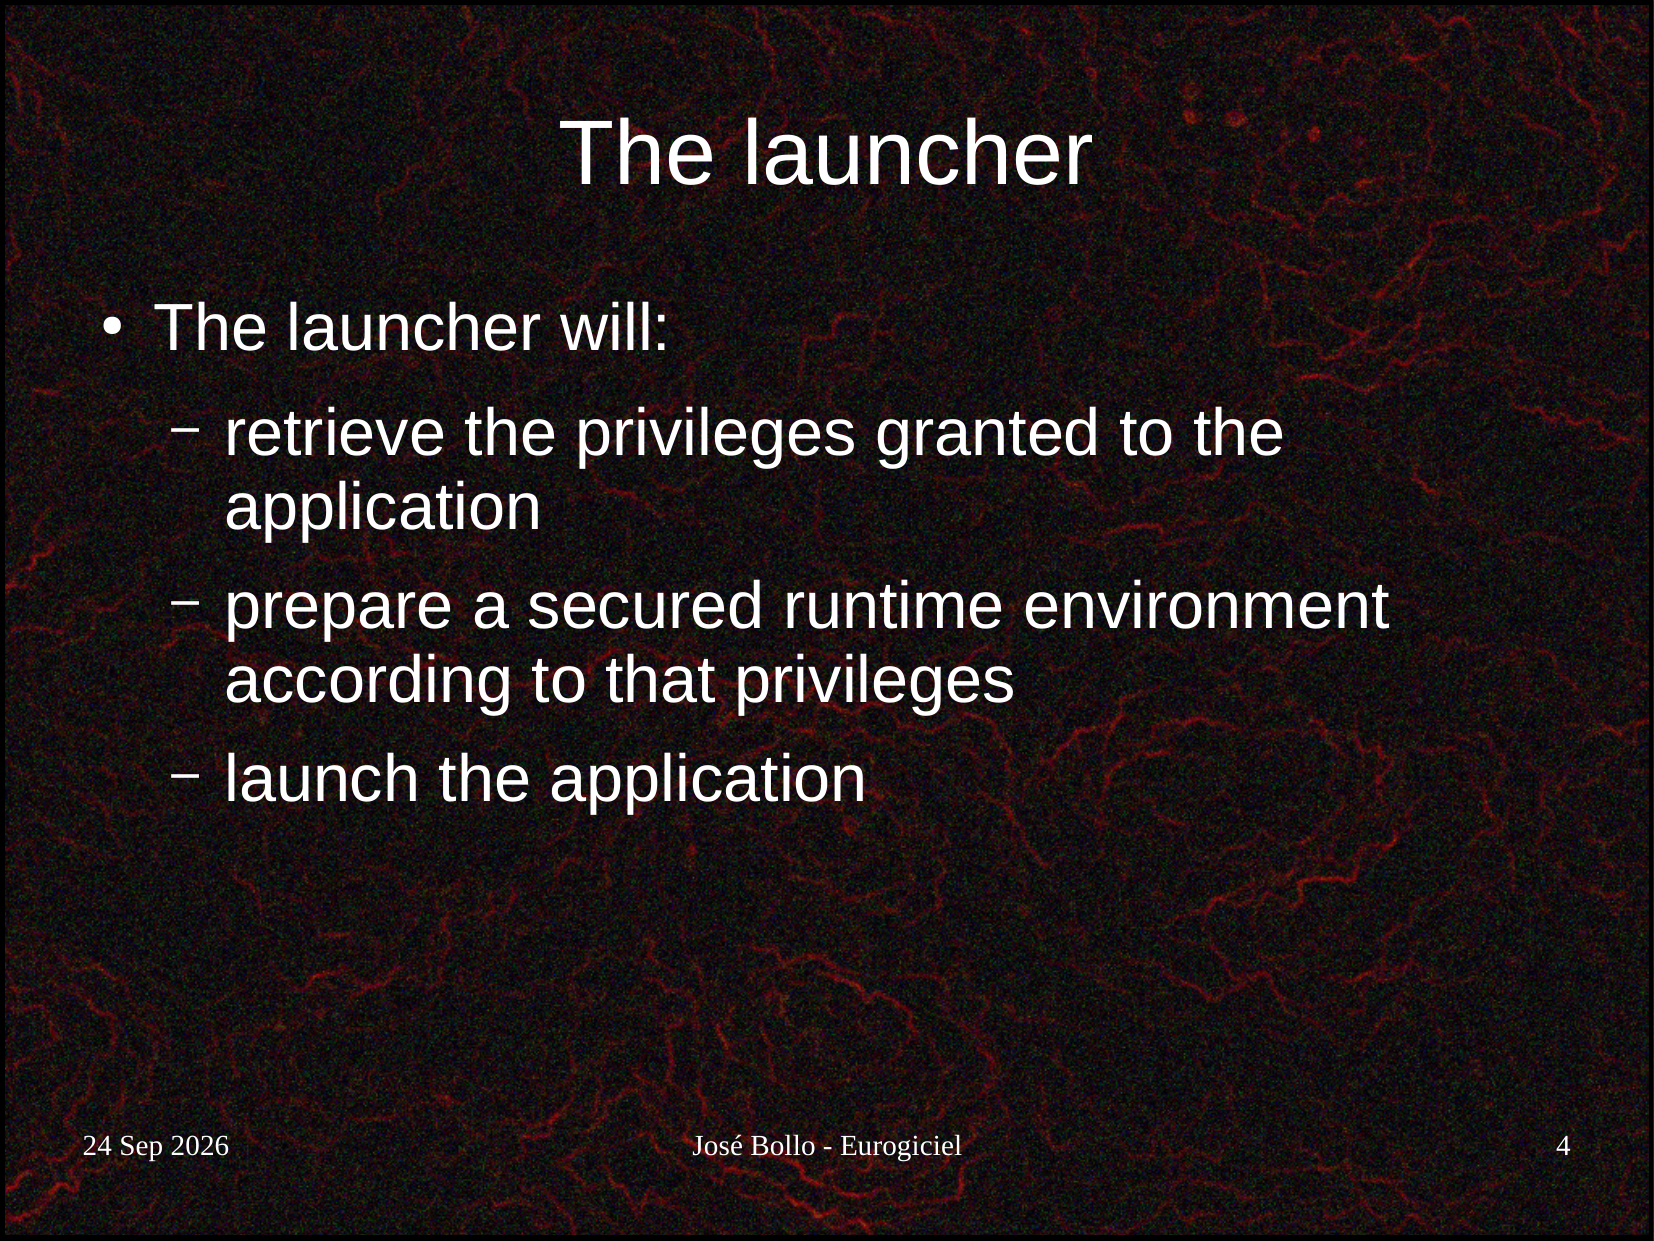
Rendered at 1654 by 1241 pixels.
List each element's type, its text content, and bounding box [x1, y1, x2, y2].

title The launcher [82, 49, 1571, 257]
picture [5, 5, 1649, 1235]
list The launcher will: retrieve the privileges granted to the application prepare a secured runtime environment according to that privileges launch the application [82, 290, 1571, 1010]
